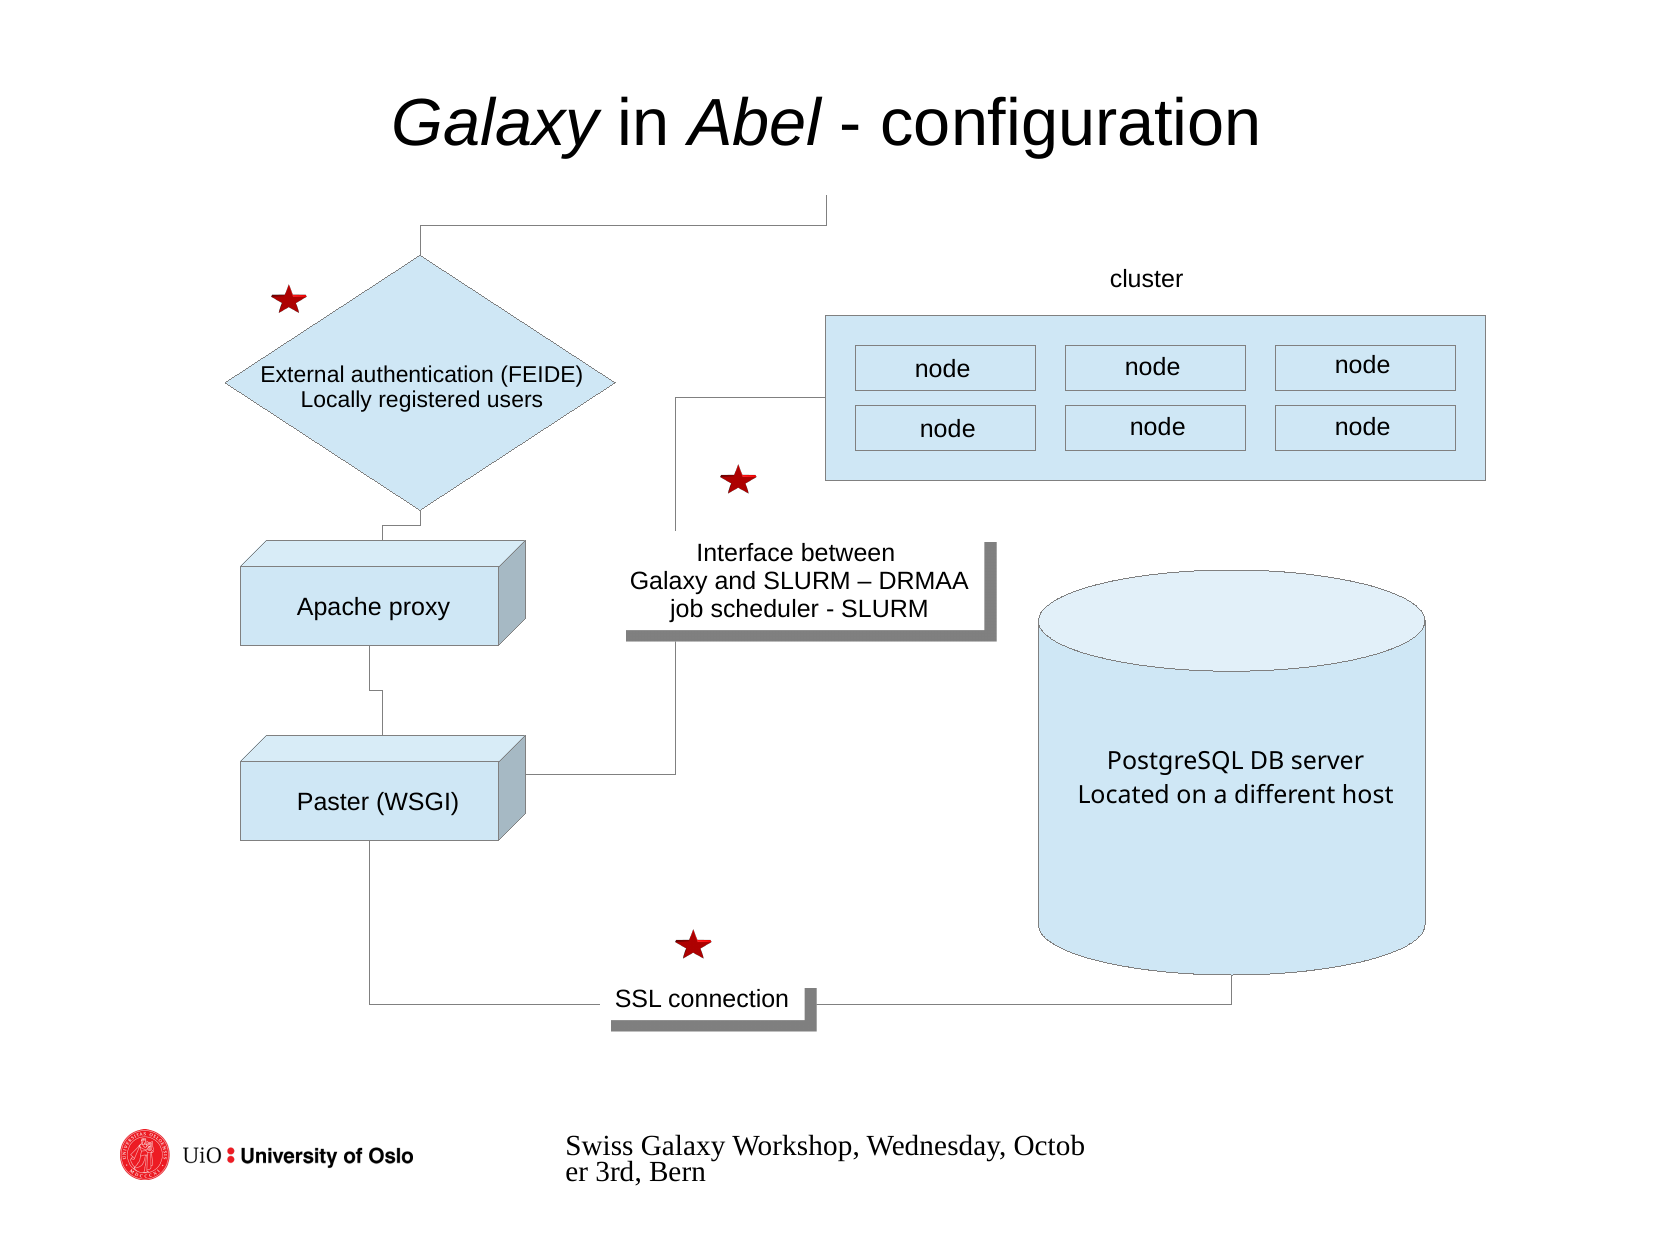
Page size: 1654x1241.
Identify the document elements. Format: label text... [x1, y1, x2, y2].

title Galaxy in Abel - configuration [82, 49, 1571, 196]
text_box node [1320, 405, 1406, 448]
text_box Apache proxy [282, 585, 466, 628]
text_box [1038, 621, 1426, 976]
text_box [599, 372, 616, 394]
text_box node [1115, 405, 1201, 448]
text_box node [905, 407, 991, 451]
text_box External authentication (FEIDE) Locally registered users [245, 354, 599, 421]
text_box node [900, 347, 986, 391]
text_box [268, 255, 572, 354]
text_box cluster [1095, 257, 1199, 301]
text_box Paster (WSGI) [282, 780, 475, 823]
text_box SSL connection [600, 977, 805, 1021]
text_box [283, 421, 557, 511]
text_box node [1110, 345, 1196, 388]
text_box [225, 369, 245, 396]
text_box [825, 315, 1486, 481]
text_box node [1320, 342, 1406, 386]
text_box [240, 735, 526, 841]
text_box [240, 540, 526, 646]
text_box PostgreSQL DB server Located on a different host [1050, 735, 1422, 811]
picture [120, 1129, 413, 1180]
text_box Interface between Galaxy and SLURM – DRMAA job scheduler - SLURM [615, 531, 985, 631]
